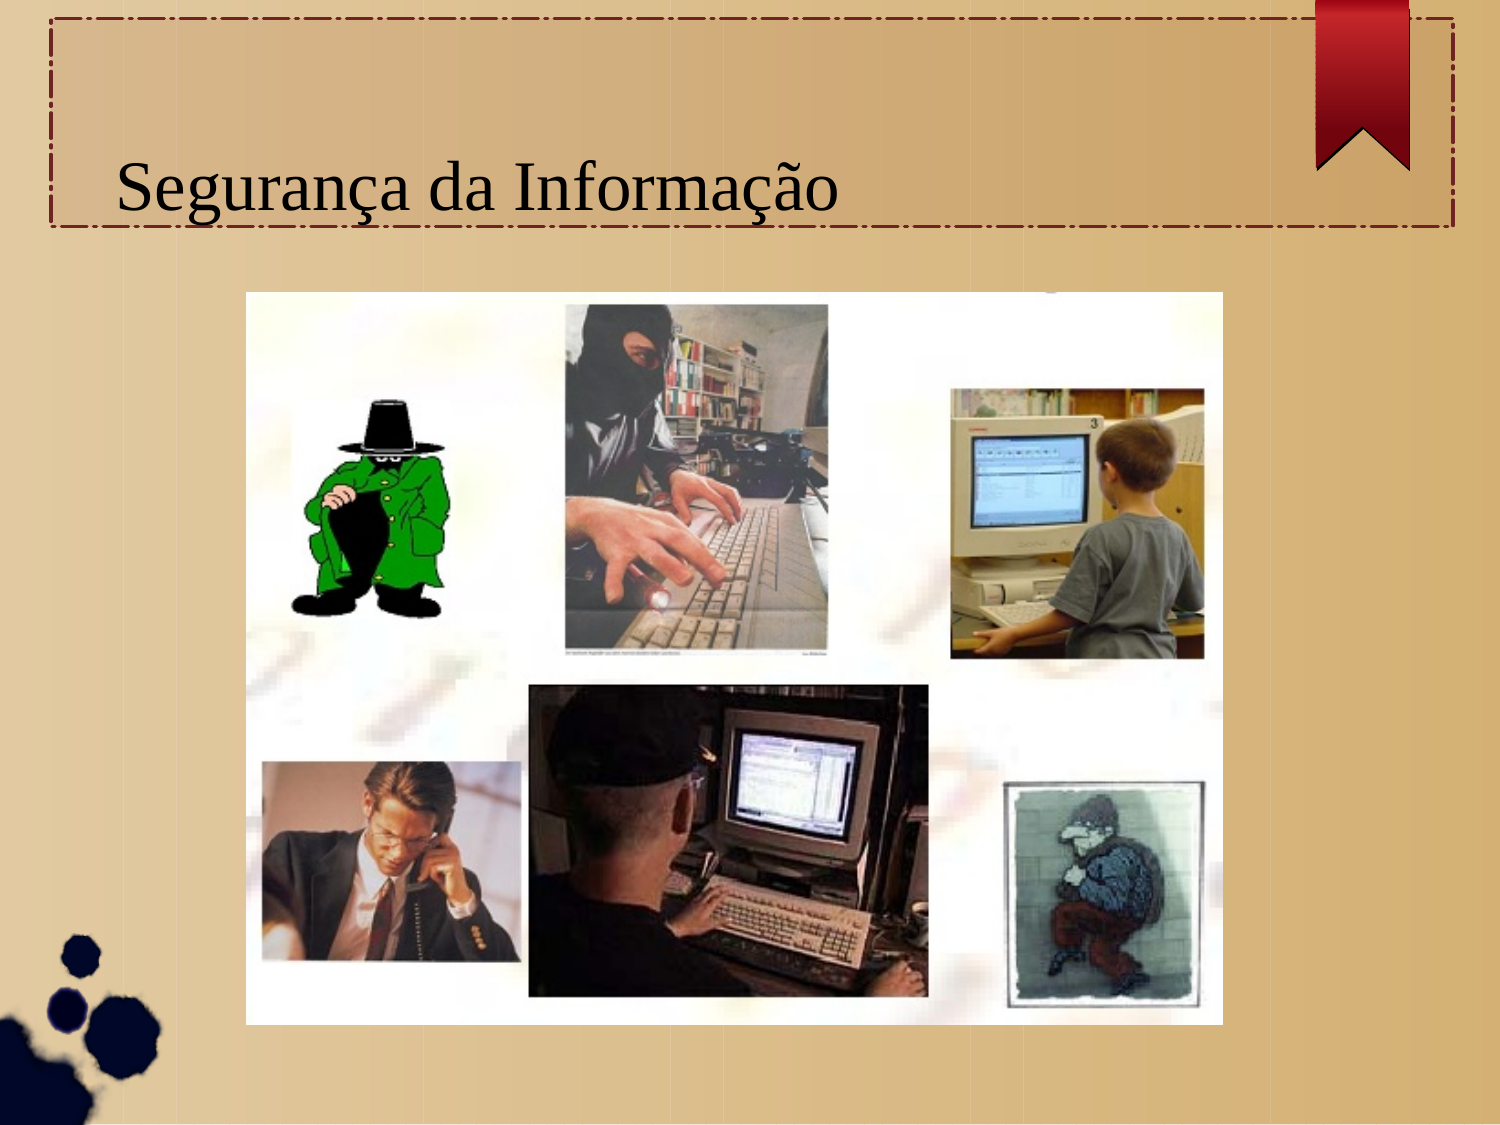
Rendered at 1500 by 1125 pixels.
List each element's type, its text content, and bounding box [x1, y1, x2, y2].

picture [246, 292, 1223, 1026]
title Segurança da Informação [74, 20, 1313, 233]
